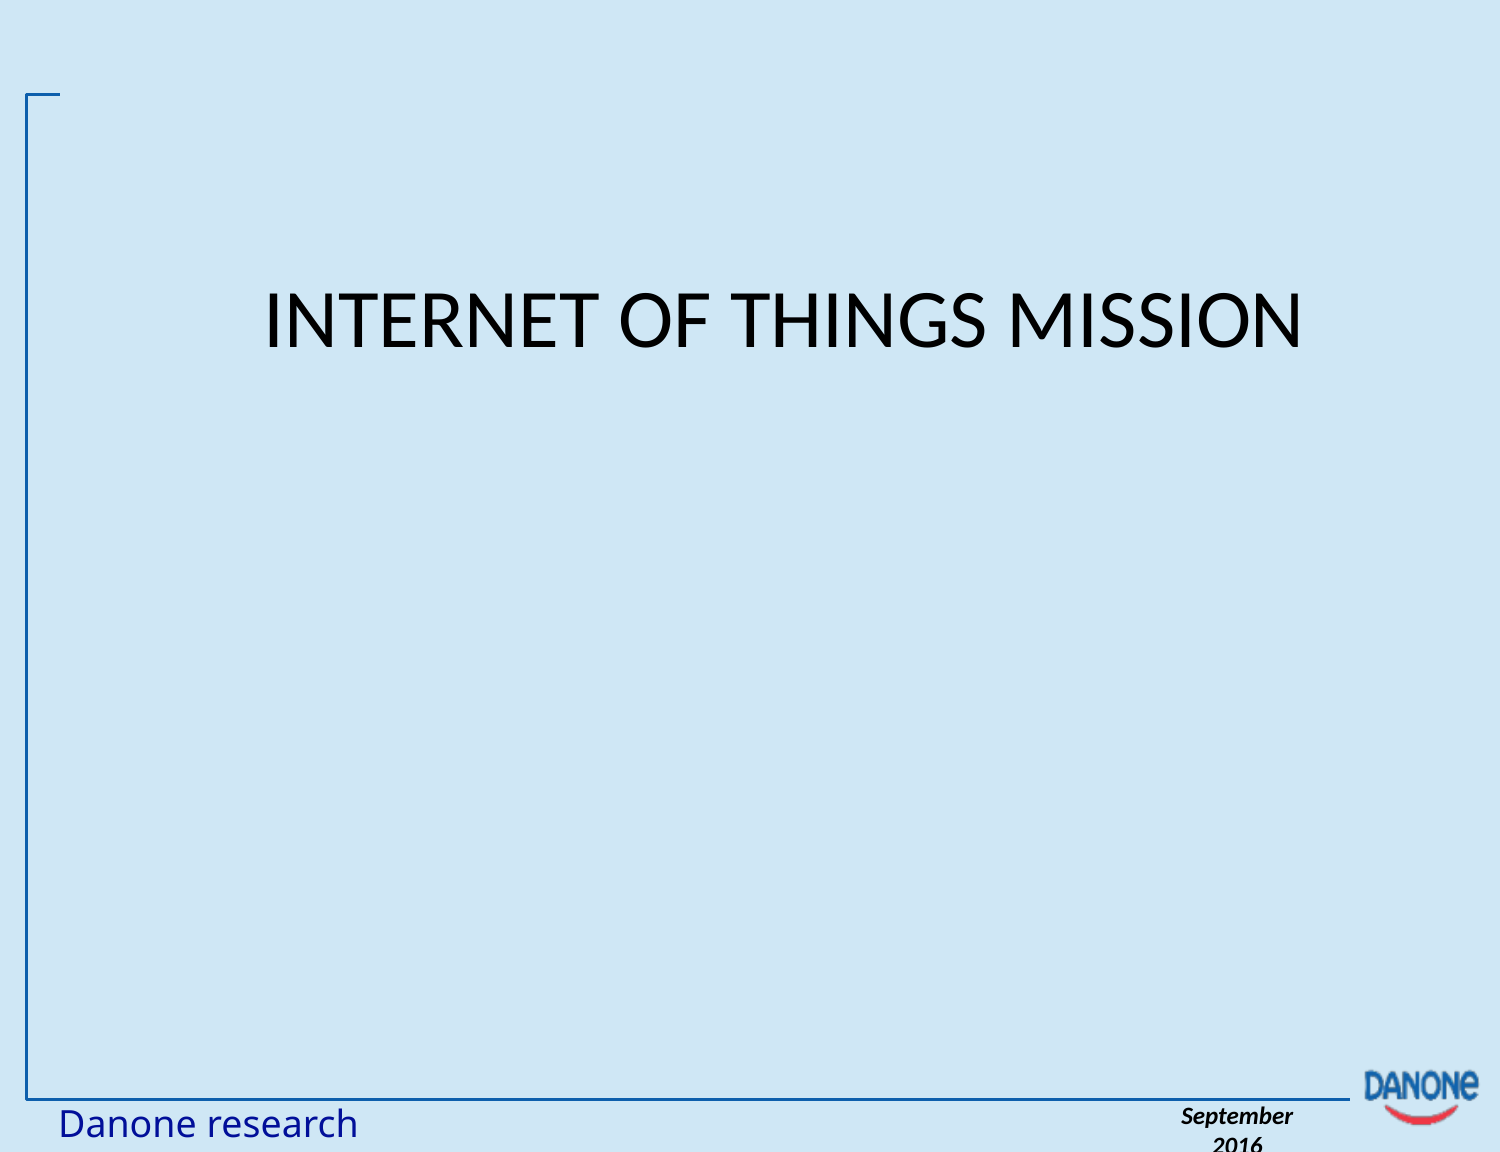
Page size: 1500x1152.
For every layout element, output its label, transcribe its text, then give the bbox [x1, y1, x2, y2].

text_box INTERNET OF THINGS MISSION [248, 257, 1321, 372]
picture [1362, 1067, 1482, 1130]
text_box September 2016 [1147, 1092, 1327, 1152]
text_box Danone research [43, 1092, 392, 1152]
